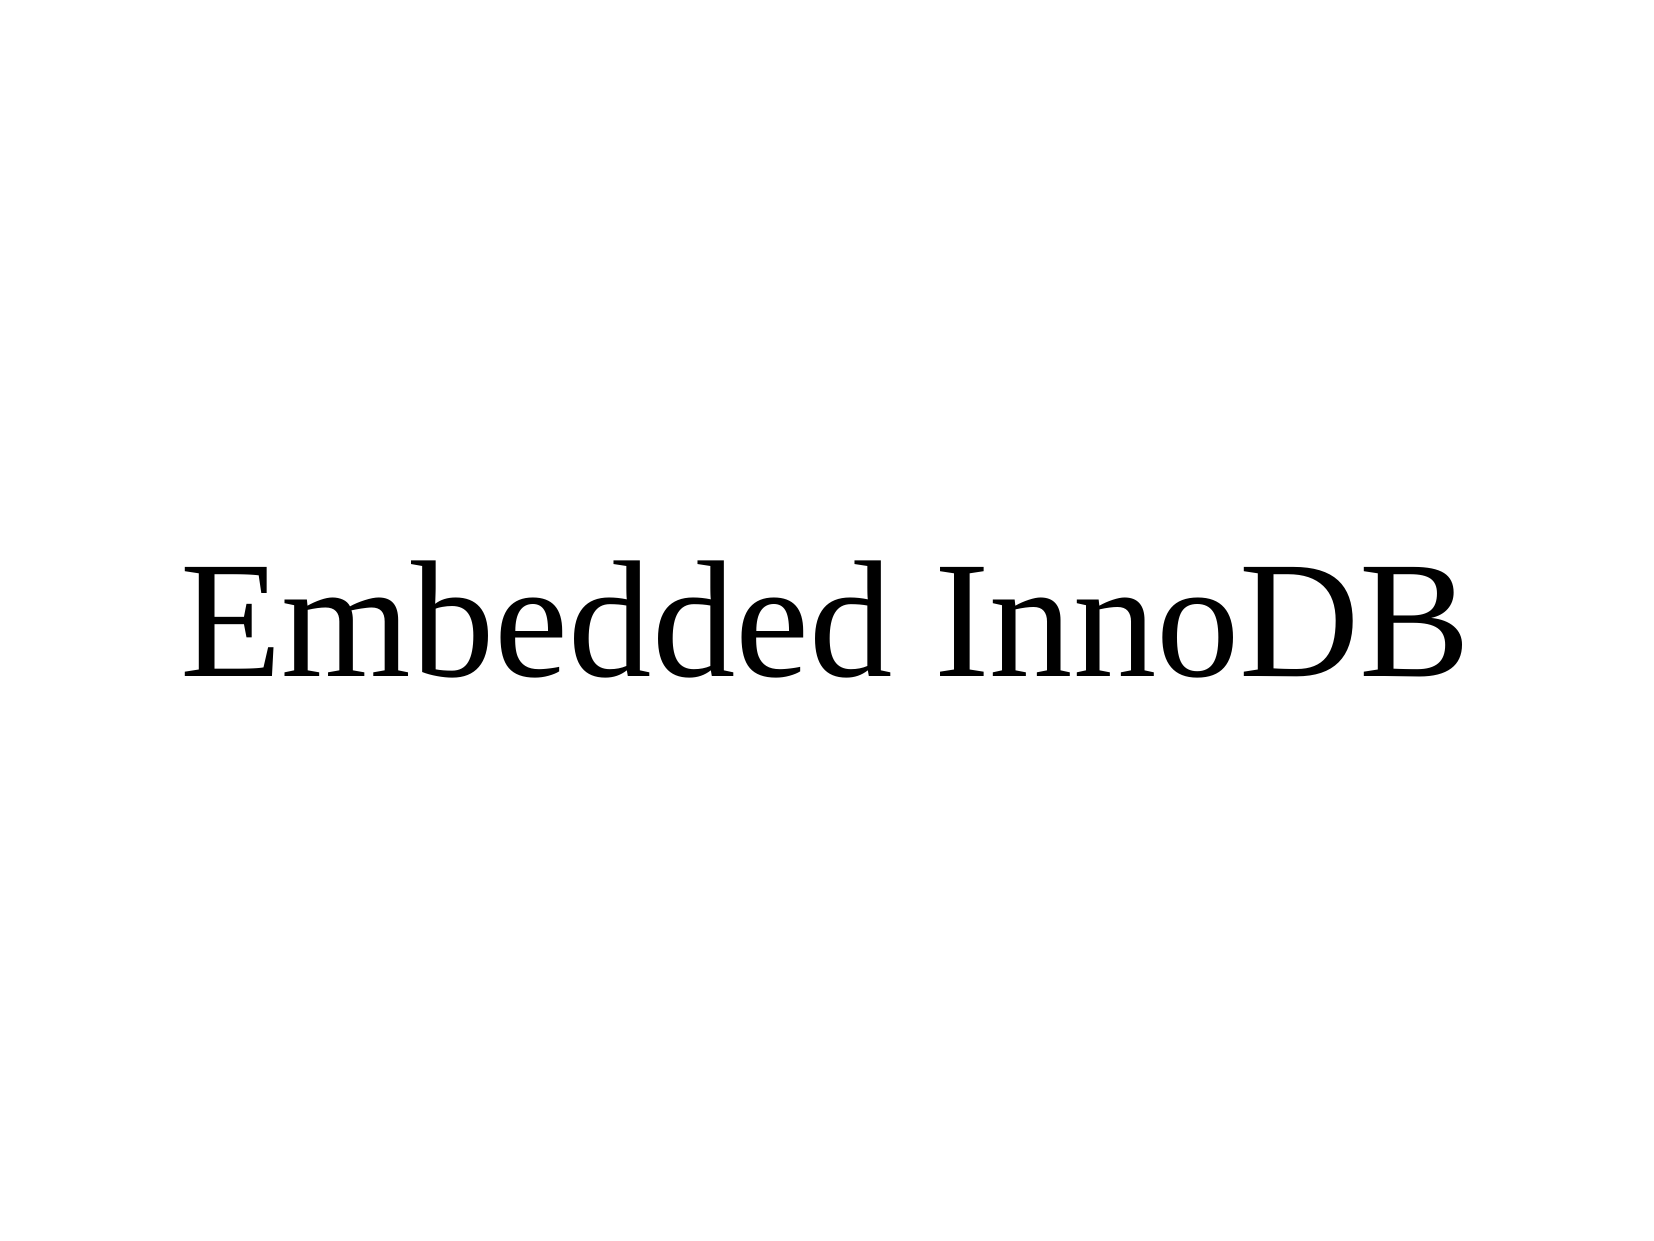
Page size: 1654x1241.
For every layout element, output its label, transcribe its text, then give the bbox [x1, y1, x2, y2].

title Embedded InnoDB [0, 516, 1654, 724]
